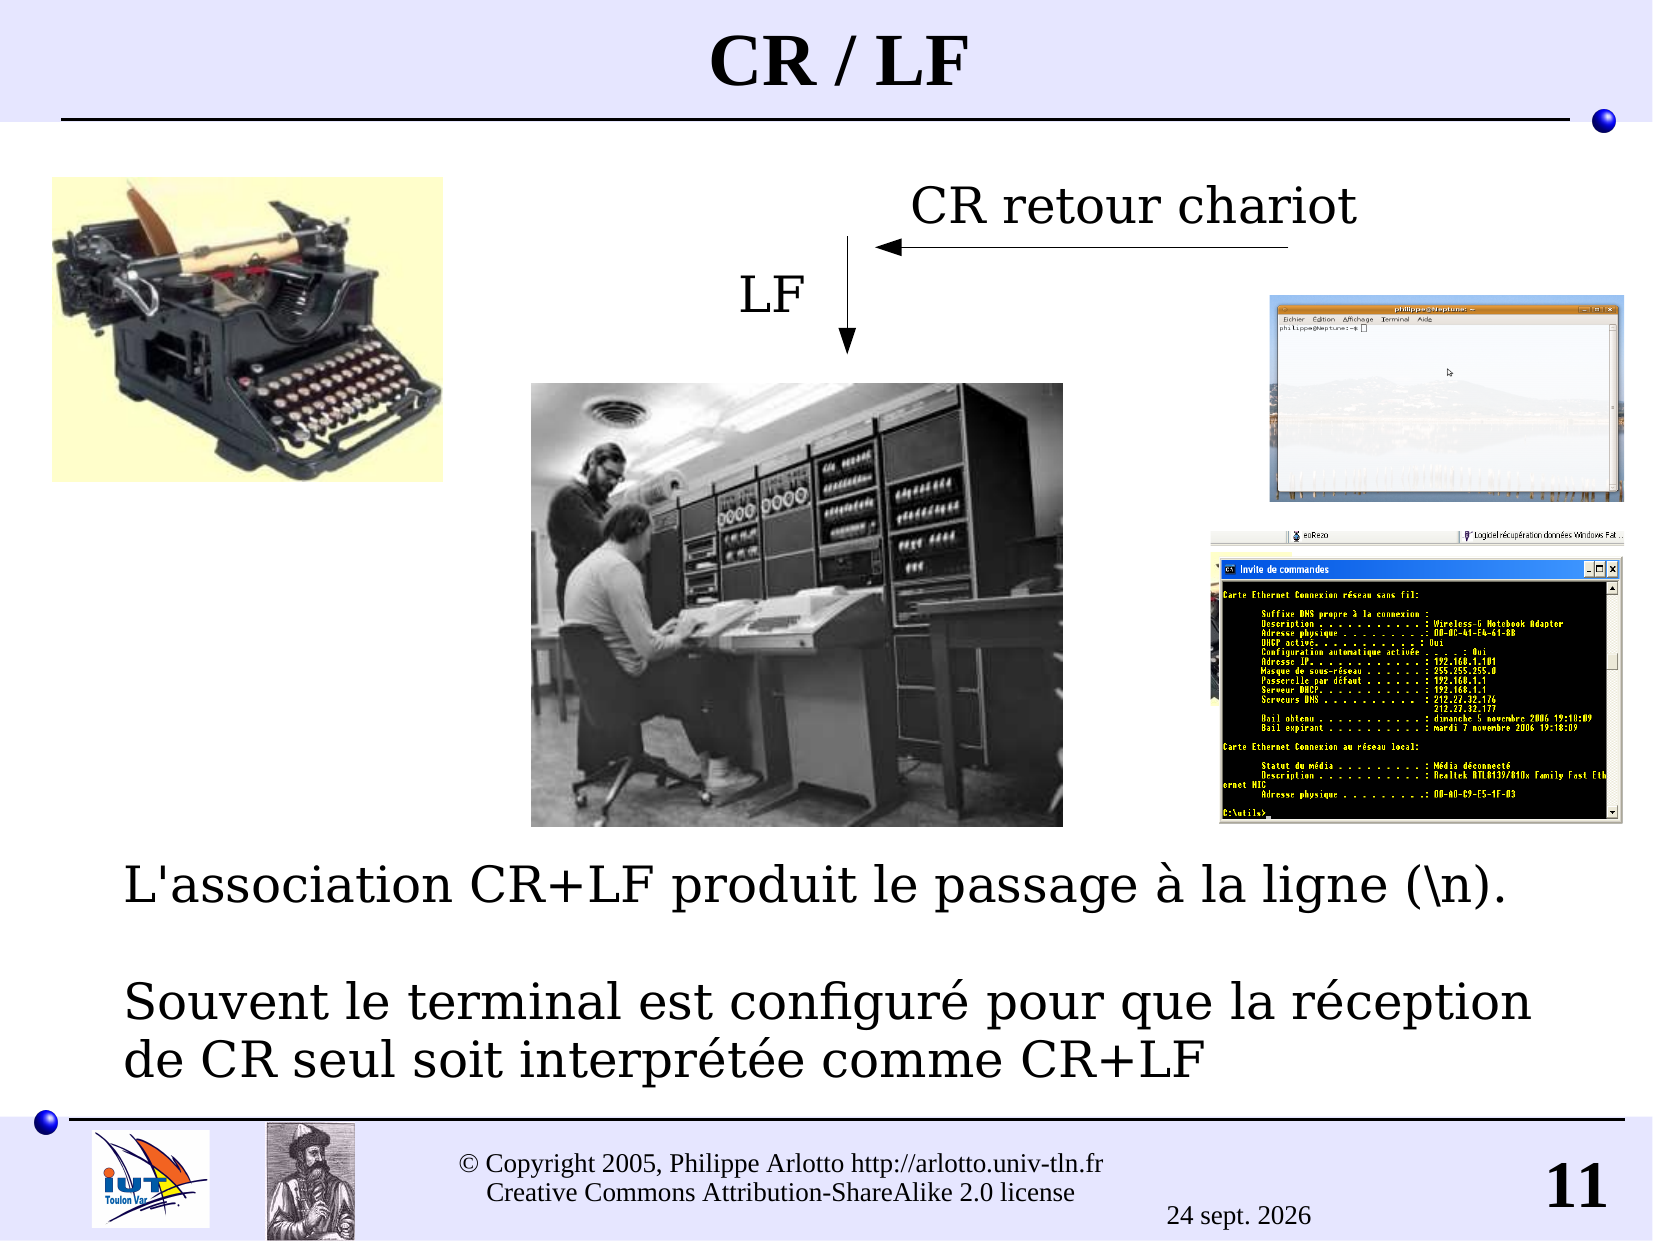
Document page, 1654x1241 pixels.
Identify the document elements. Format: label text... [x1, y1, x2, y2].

picture [531, 383, 1063, 827]
picture [265, 1122, 355, 1241]
text_box LF [738, 266, 807, 326]
picture [52, 177, 443, 482]
text_box CR retour chariot [910, 177, 1359, 236]
picture [1210, 531, 1625, 838]
title CR / LF [95, 11, 1585, 110]
picture [1269, 295, 1625, 502]
text_box L'association CR+LF produit le passage à la ligne (\n). Souvent le terminal est configuré pour que la réception de CR seul soit interprétée comme CR+LF [123, 856, 1536, 1091]
